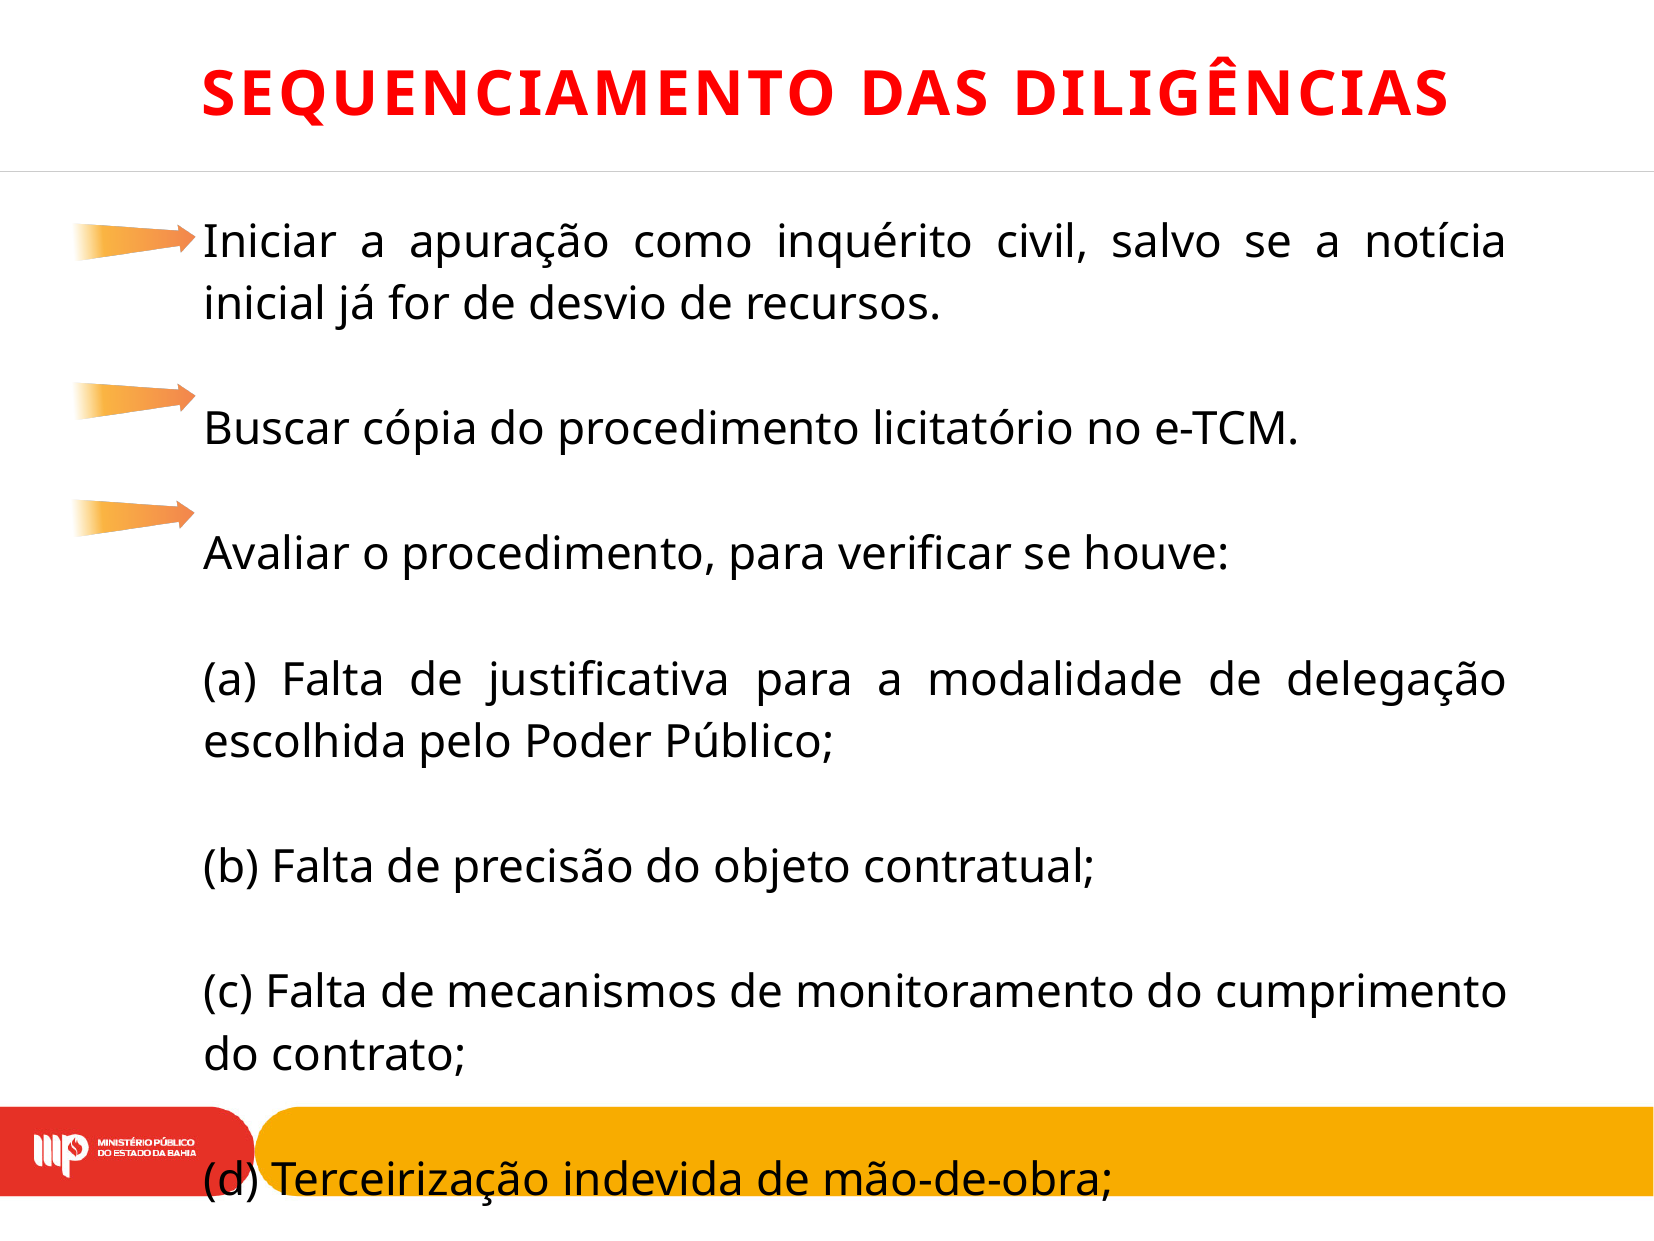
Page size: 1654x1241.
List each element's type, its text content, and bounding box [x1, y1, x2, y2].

picture [0, 1101, 1654, 1241]
picture [48, 171, 201, 315]
text_box SEQUENCIAMENTO DAS DILIGÊNCIAS [0, 41, 1654, 135]
picture [47, 447, 200, 591]
picture [48, 330, 201, 474]
text_box Iniciar a apuração como inquérito civil, salvo se a notícia inicial já for de desvio de recursos. Buscar cópia do procedimento licitatório no e-TCM. Avaliar o procedimento, para verificar se houve: (a) Falta de justificativa para a modalidade de delegação escolhida pelo Poder Público; (b) Falta de precisão do objeto contratual; (c) Falta de mecanismos de monitoramento do cumprimento do contrato; (d) Terceirização indevida de mão-de-obra; [188, 200, 1524, 1102]
